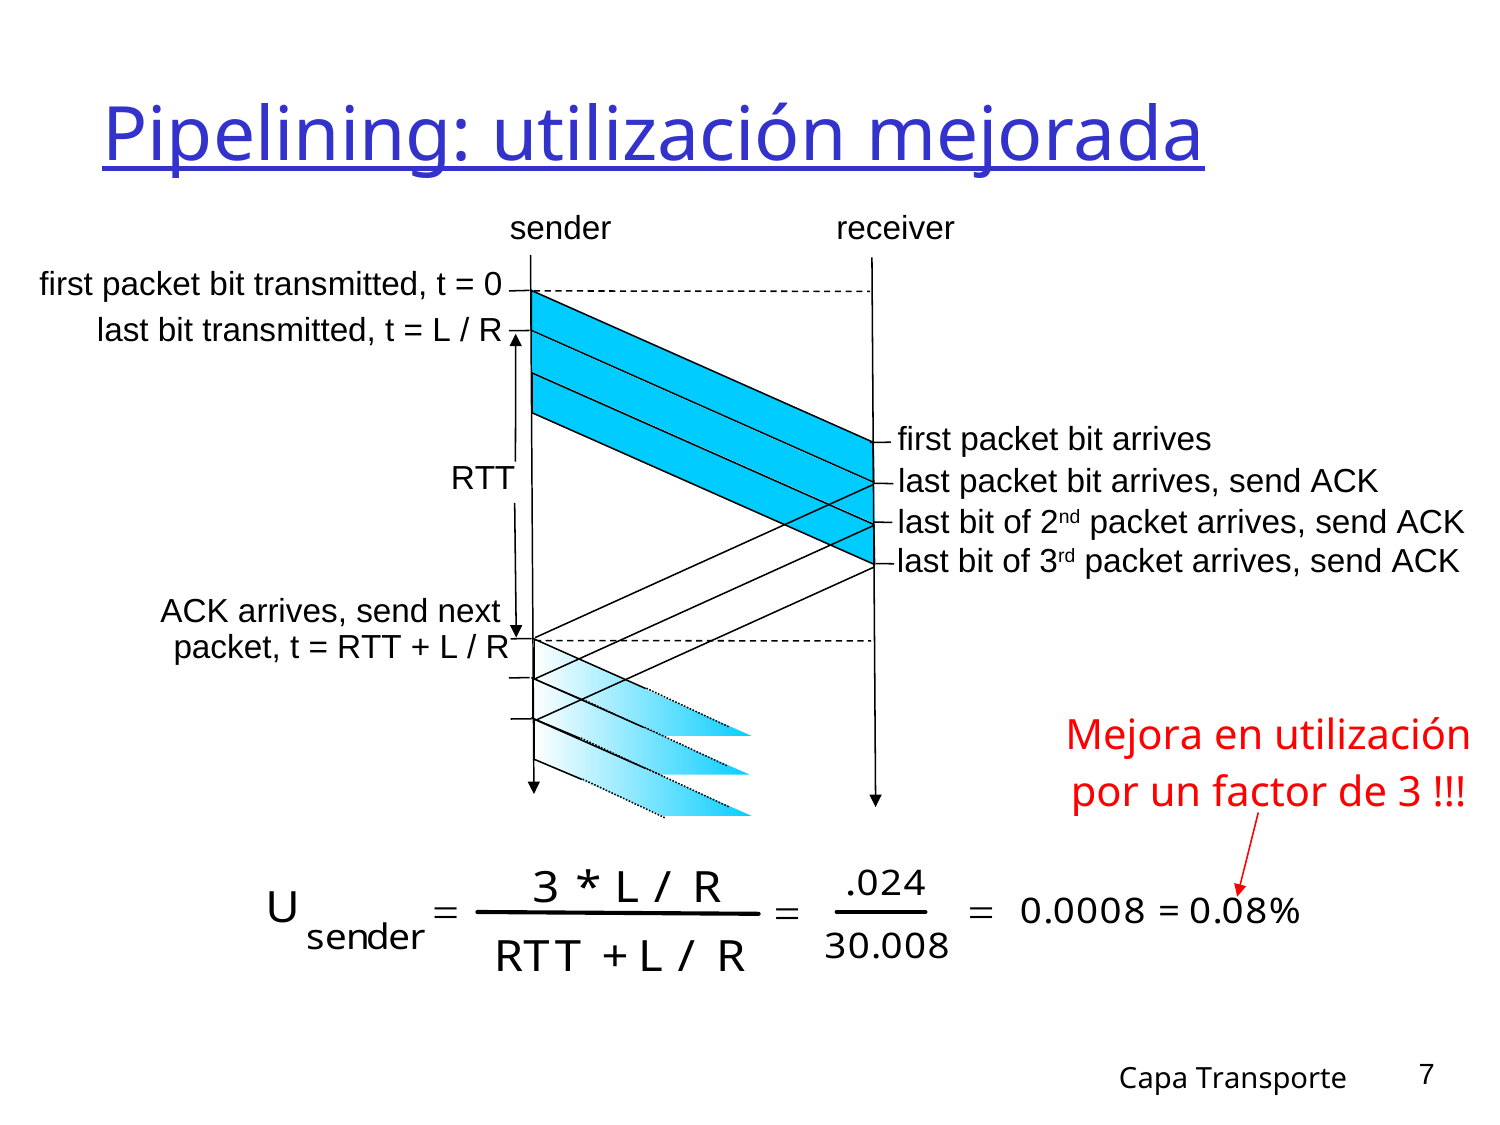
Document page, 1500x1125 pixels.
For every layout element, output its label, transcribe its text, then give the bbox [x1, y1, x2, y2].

text_box RTT [533, 451, 540, 508]
text_box last bit of 3rd packet arrives, send ACK [882, 534, 1500, 598]
text_box [532, 290, 872, 524]
text_box last bit transmitted, t = L / R [68, 303, 519, 363]
text_box receiver [787, 201, 970, 260]
text_box first packet bit arrives [882, 413, 1317, 472]
text_box [539, 661, 622, 698]
text_box RTT [381, 451, 531, 508]
text_box last packet bit arrives, send ACK [883, 454, 1471, 496]
text_box [534, 681, 577, 718]
text_box sender [455, 201, 627, 260]
text_box [832, 528, 873, 564]
chart [233, 842, 1319, 996]
text_box [541, 681, 752, 775]
title Pipelining: utilización mejorada [87, 33, 1363, 229]
text_box ACK arrives, send next packet, t = RTT + L / R [92, 584, 526, 690]
text_box last bit of 2nd packet arrives, send ACK [882, 496, 1500, 534]
text_box Mejora en utilización por un factor de 3 !!! [1050, 697, 1487, 827]
text_box [535, 721, 752, 816]
text_box first packet bit transmitted, t = 0 [11, 257, 519, 316]
text_box [786, 487, 872, 544]
text_box [534, 641, 575, 677]
